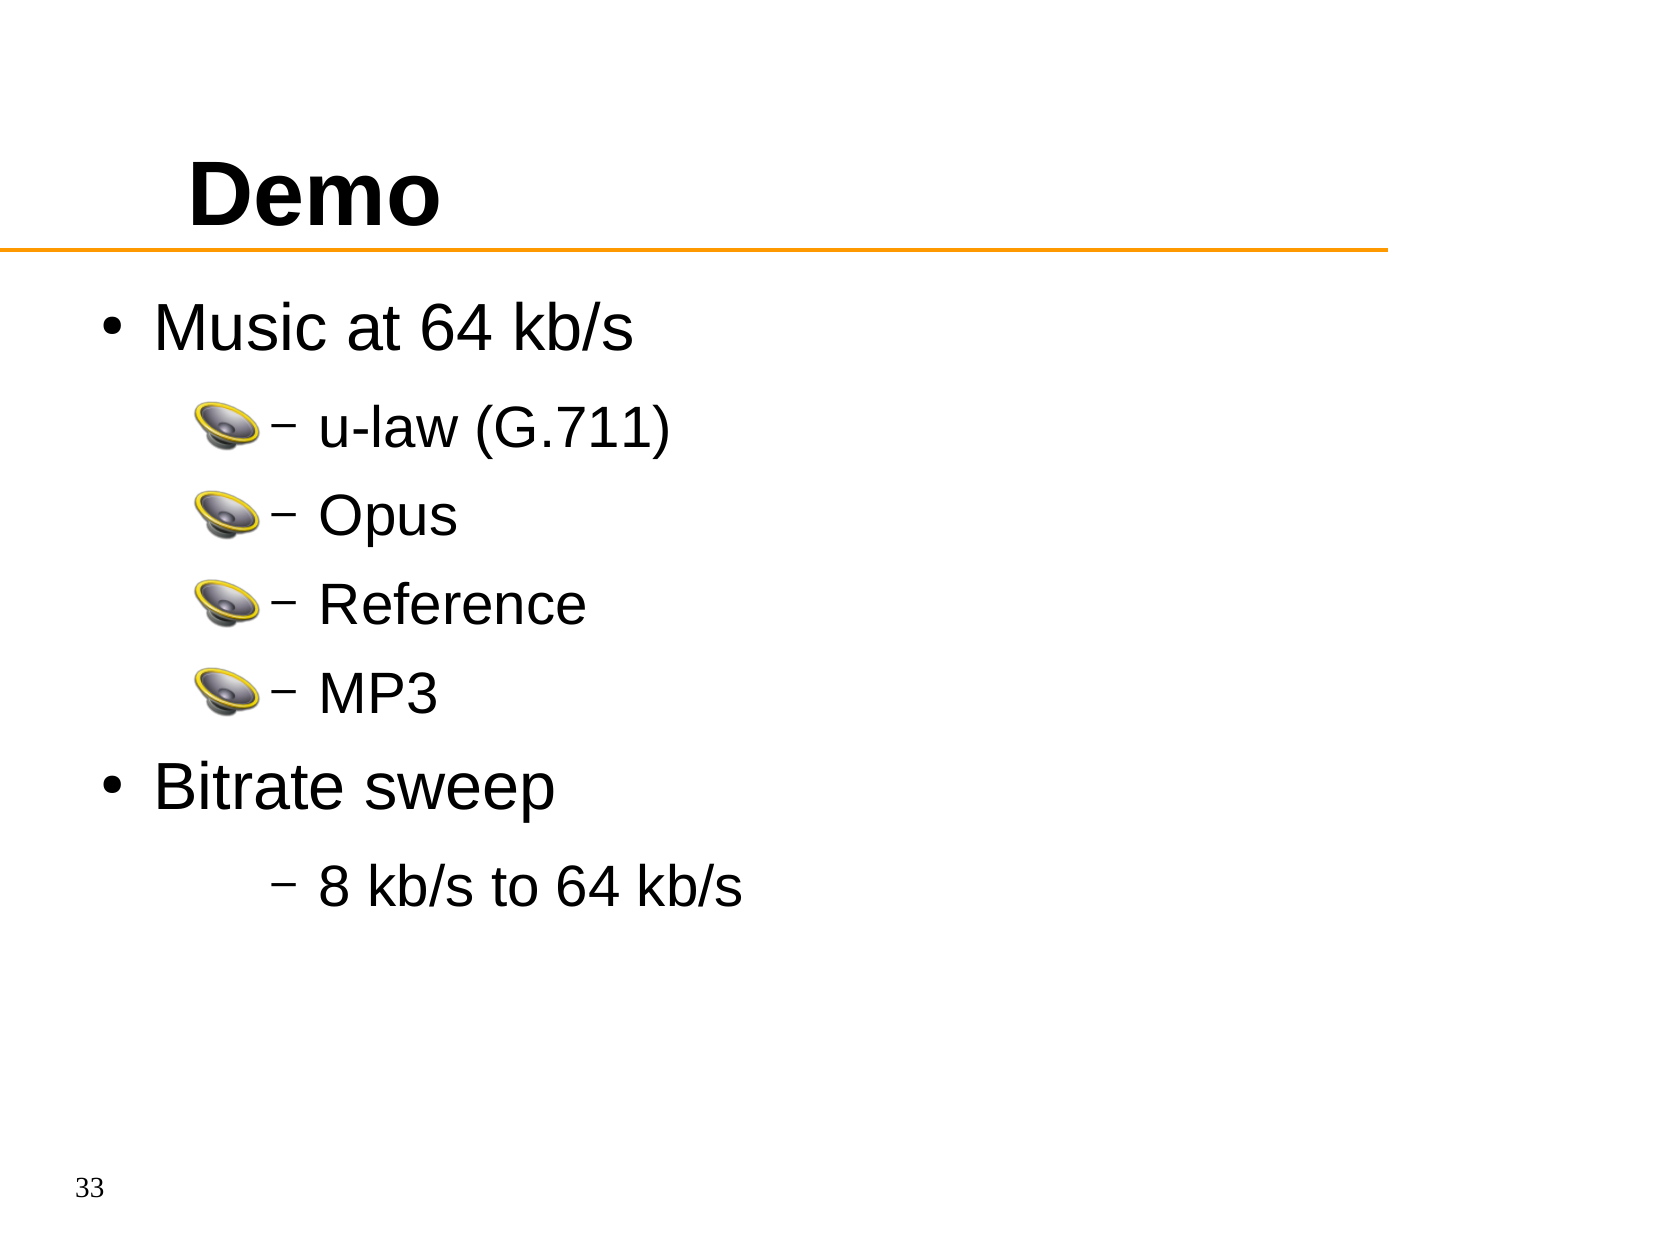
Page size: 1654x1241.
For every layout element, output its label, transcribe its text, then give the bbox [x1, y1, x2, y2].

picture [191, 390, 263, 462]
list Music at 64 kb/s u-law (G.711) Opus Reference MP3 Bitrate sweep 8 kb/s to 64 kb/s [82, 290, 1571, 1109]
picture [191, 656, 263, 728]
title Demo [187, 37, 1571, 245]
picture [191, 479, 263, 551]
picture [191, 568, 263, 639]
